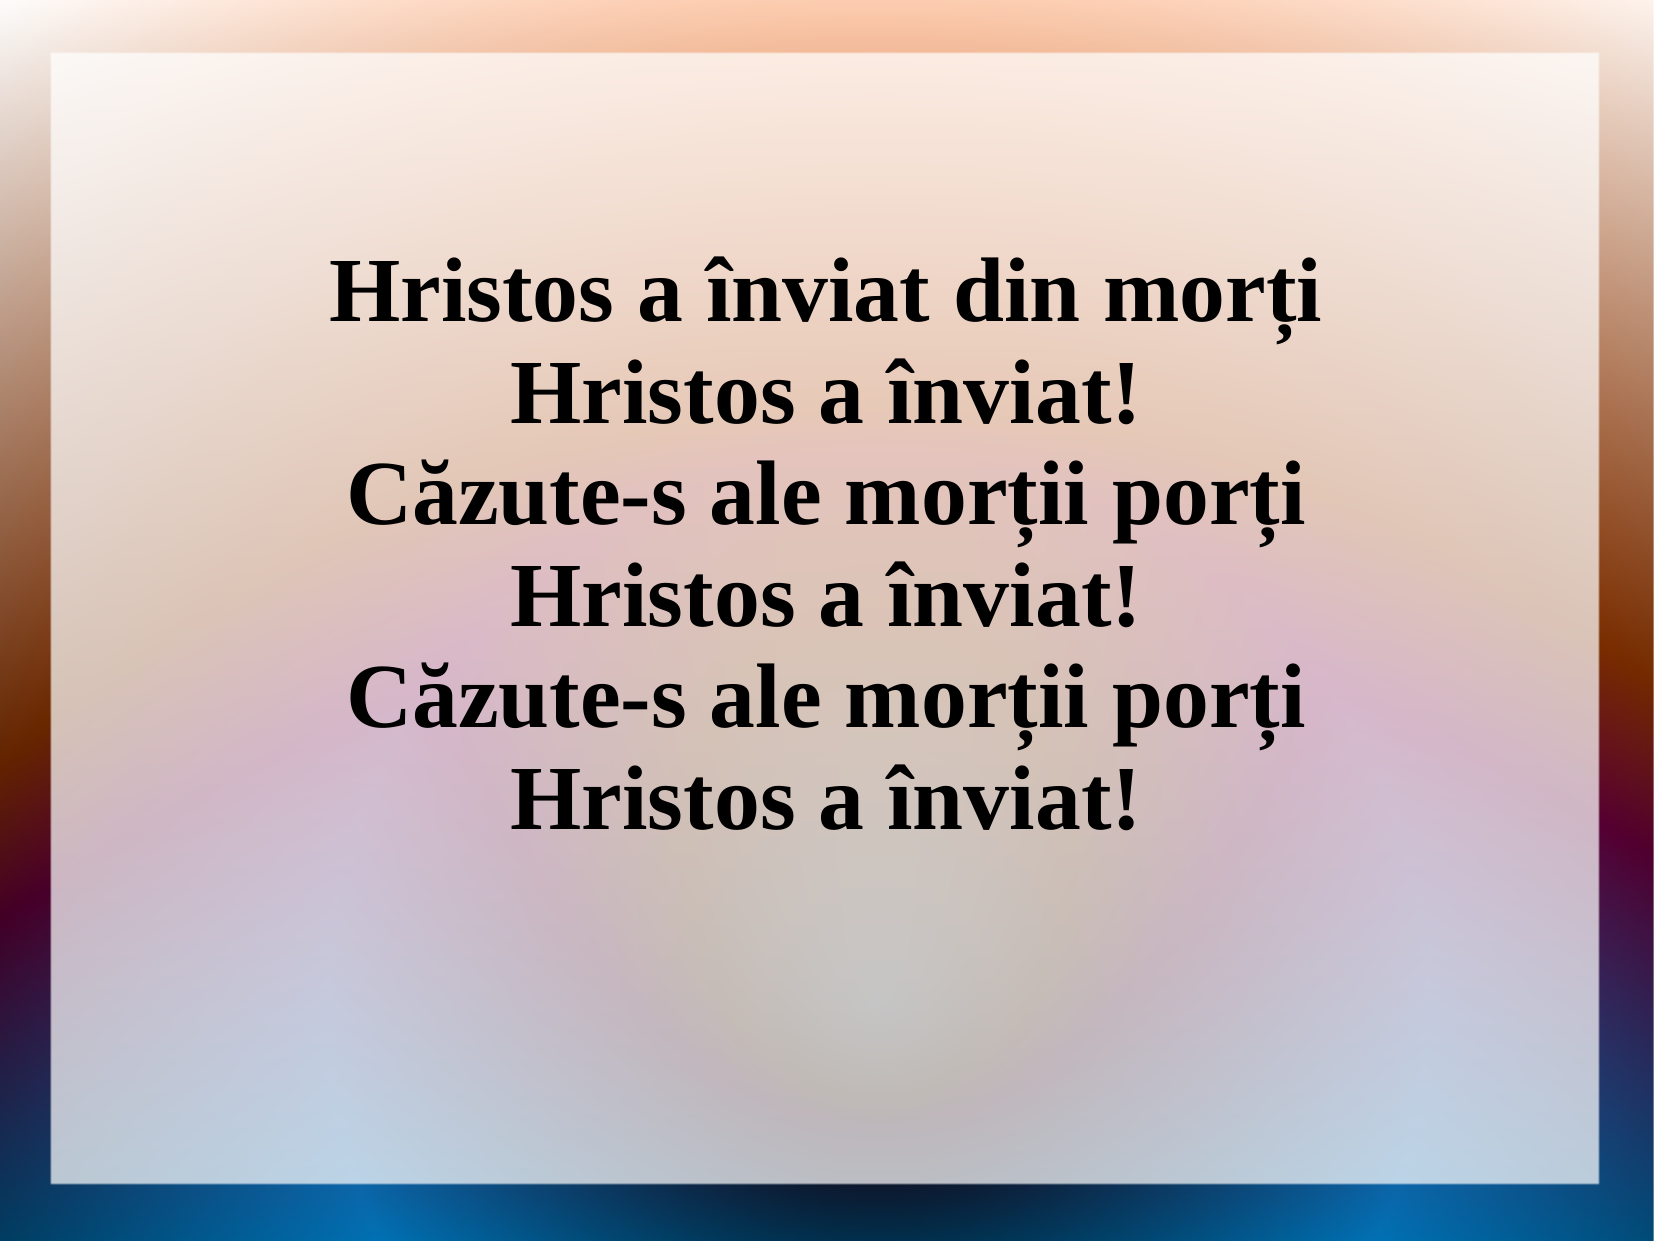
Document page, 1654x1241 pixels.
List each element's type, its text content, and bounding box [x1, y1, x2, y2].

subtitle Hristos a înviat din morți Hristos a înviat! Căzute-s ale morții porți Hristos a înviat! Căzute-s ale morții porți Hristos a înviat! [82, 55, 1571, 1034]
picture [0, 0, 1654, 1241]
